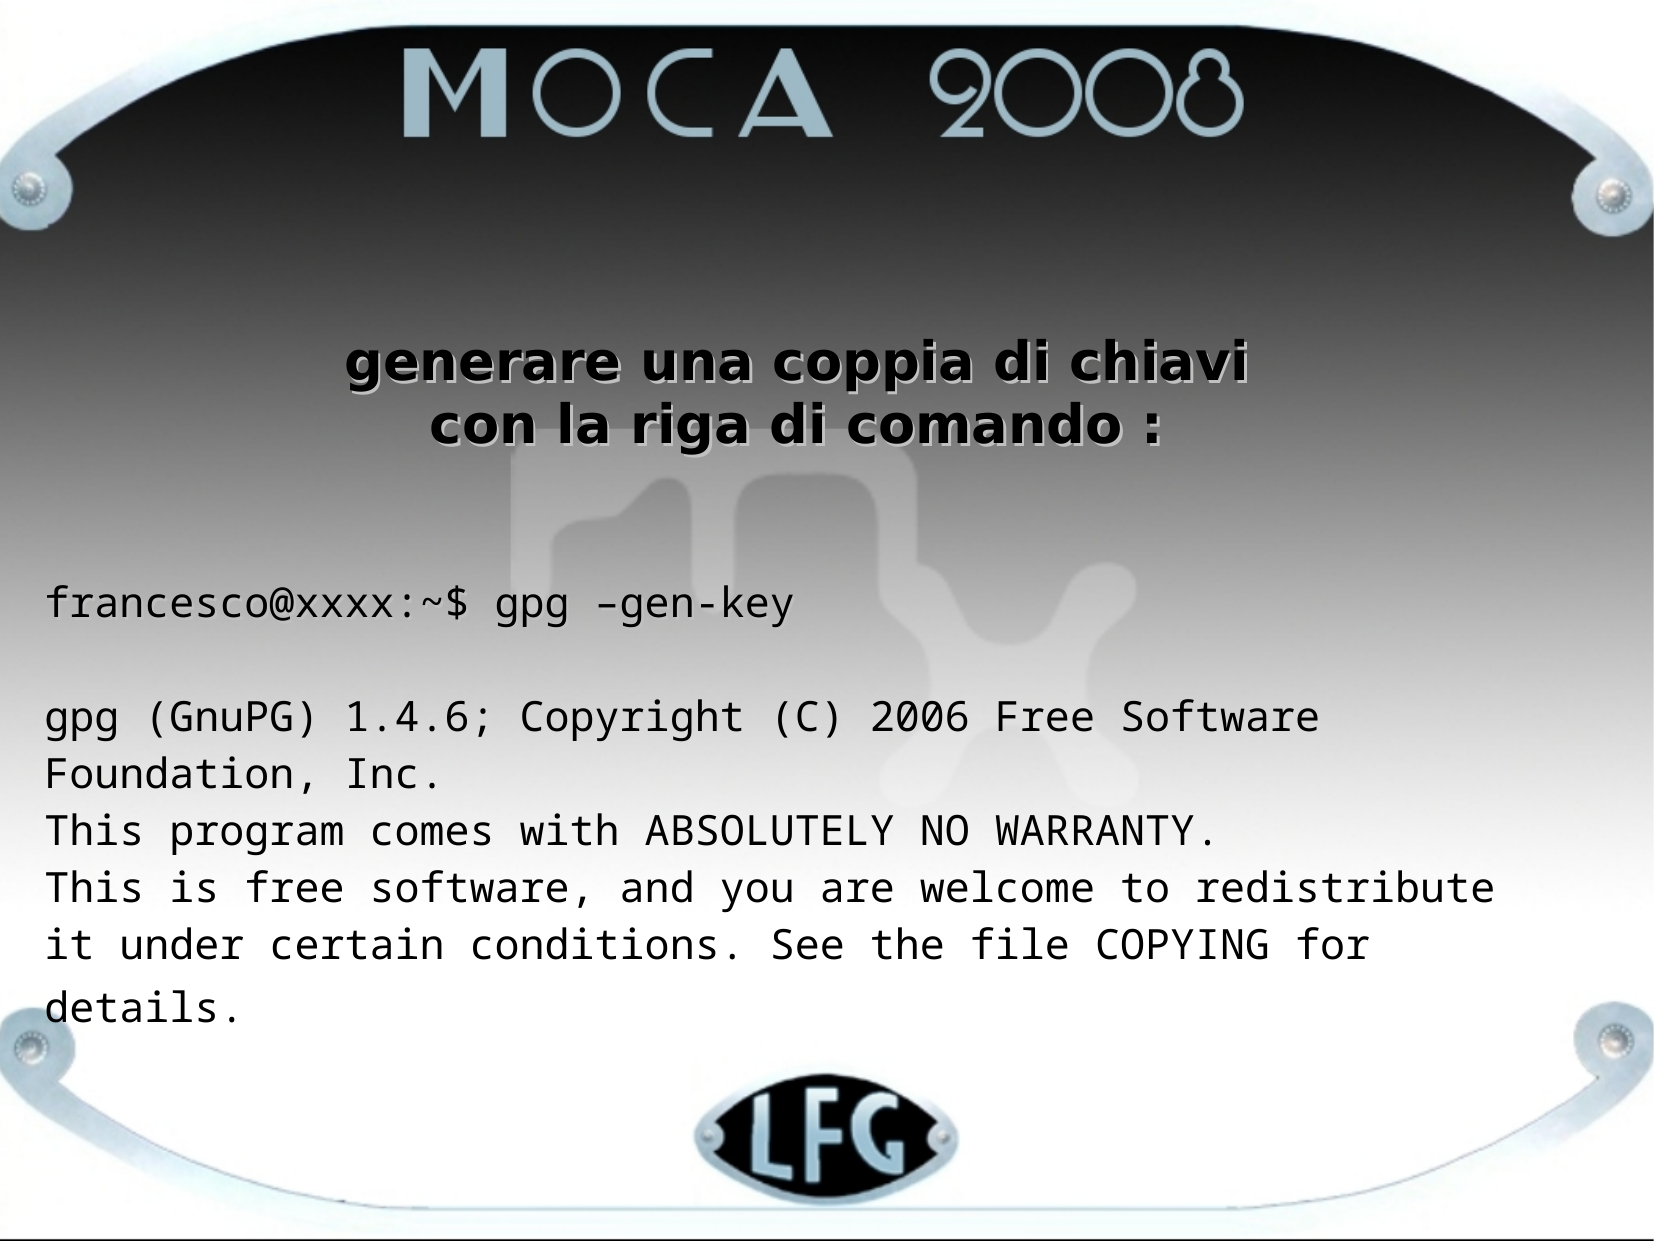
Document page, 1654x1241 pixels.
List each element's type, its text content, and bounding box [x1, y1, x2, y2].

picture [0, 0, 1654, 1241]
text_box generare una coppia di chiavi con la riga di comando : francesco@xxxx:~$ gpg –gen-key gpg (GnuPG) 1.4.6; Copyright (C) 2006 Free Software Foundation, Inc. This program comes with ABSOLUTELY NO WARRANTY. This is free software, and you are welcome to redistribute it under certain conditions. See the file COPYING for details. [29, 323, 1565, 1046]
